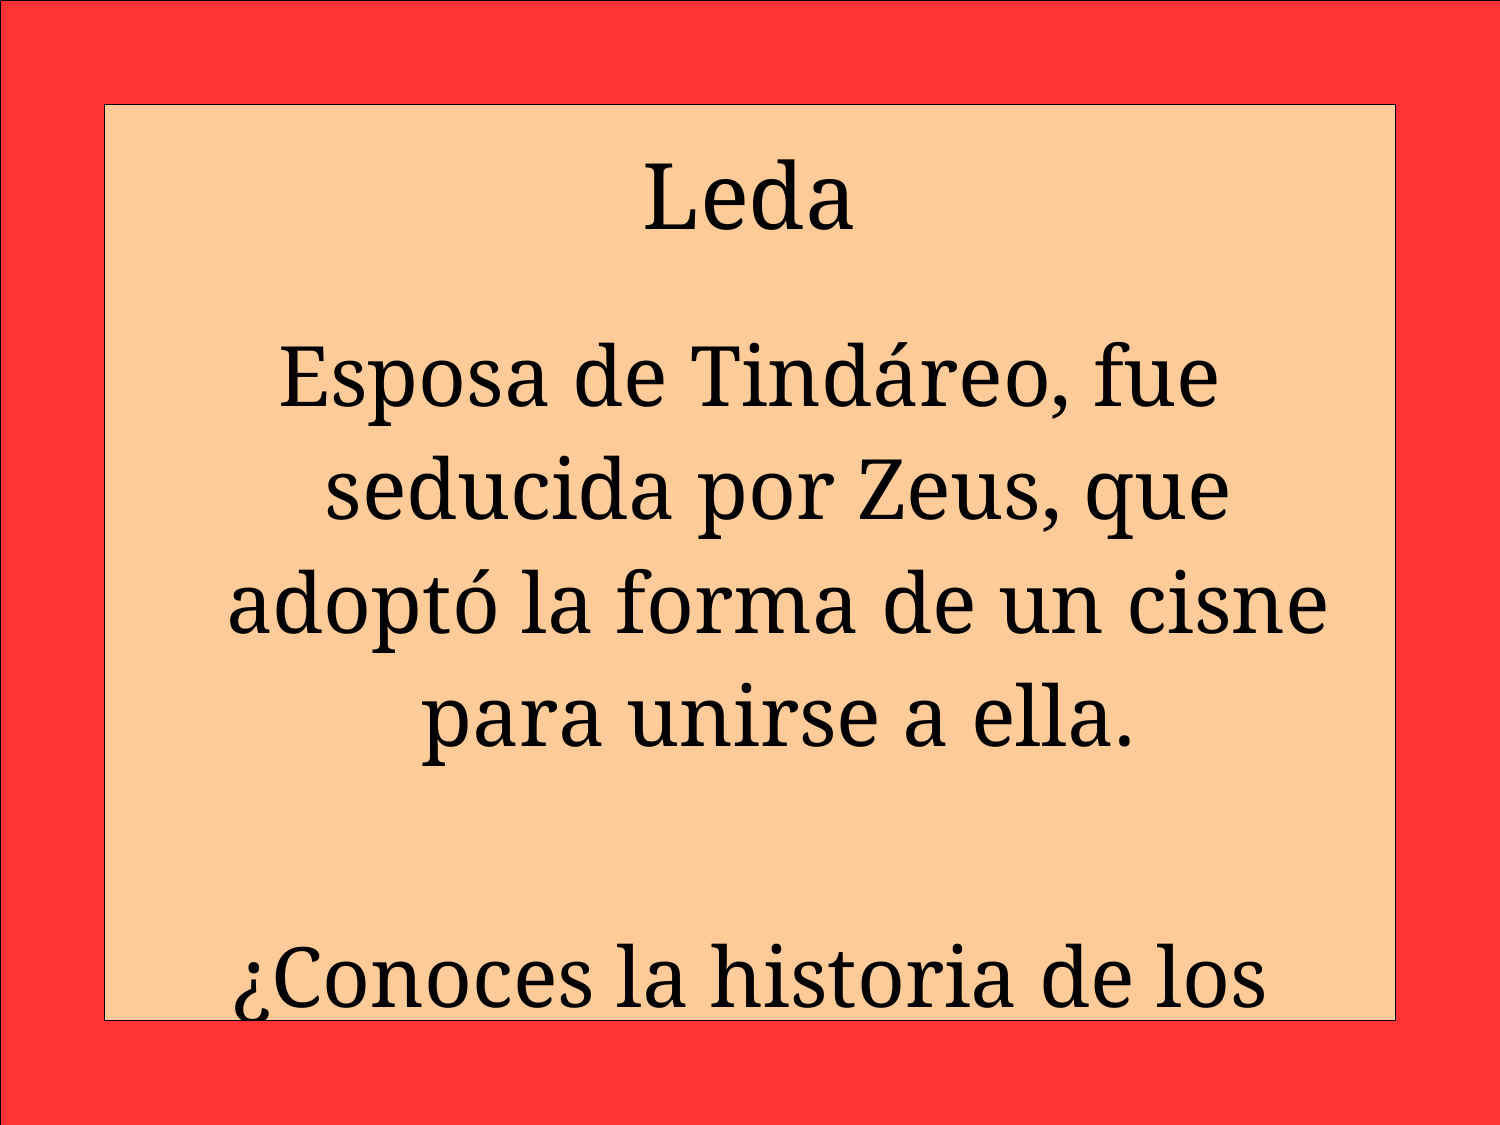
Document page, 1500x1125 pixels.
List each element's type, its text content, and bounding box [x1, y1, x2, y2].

title Leda [112, 105, 1388, 288]
list Esposa de Tindáreo, fue seducida por Zeus, que adoptó la forma de un cisne para unirse a ella. ¿Conoces la historia de los hijos de Leda? [112, 309, 1388, 1020]
text_box [0, 0, 1500, 1125]
